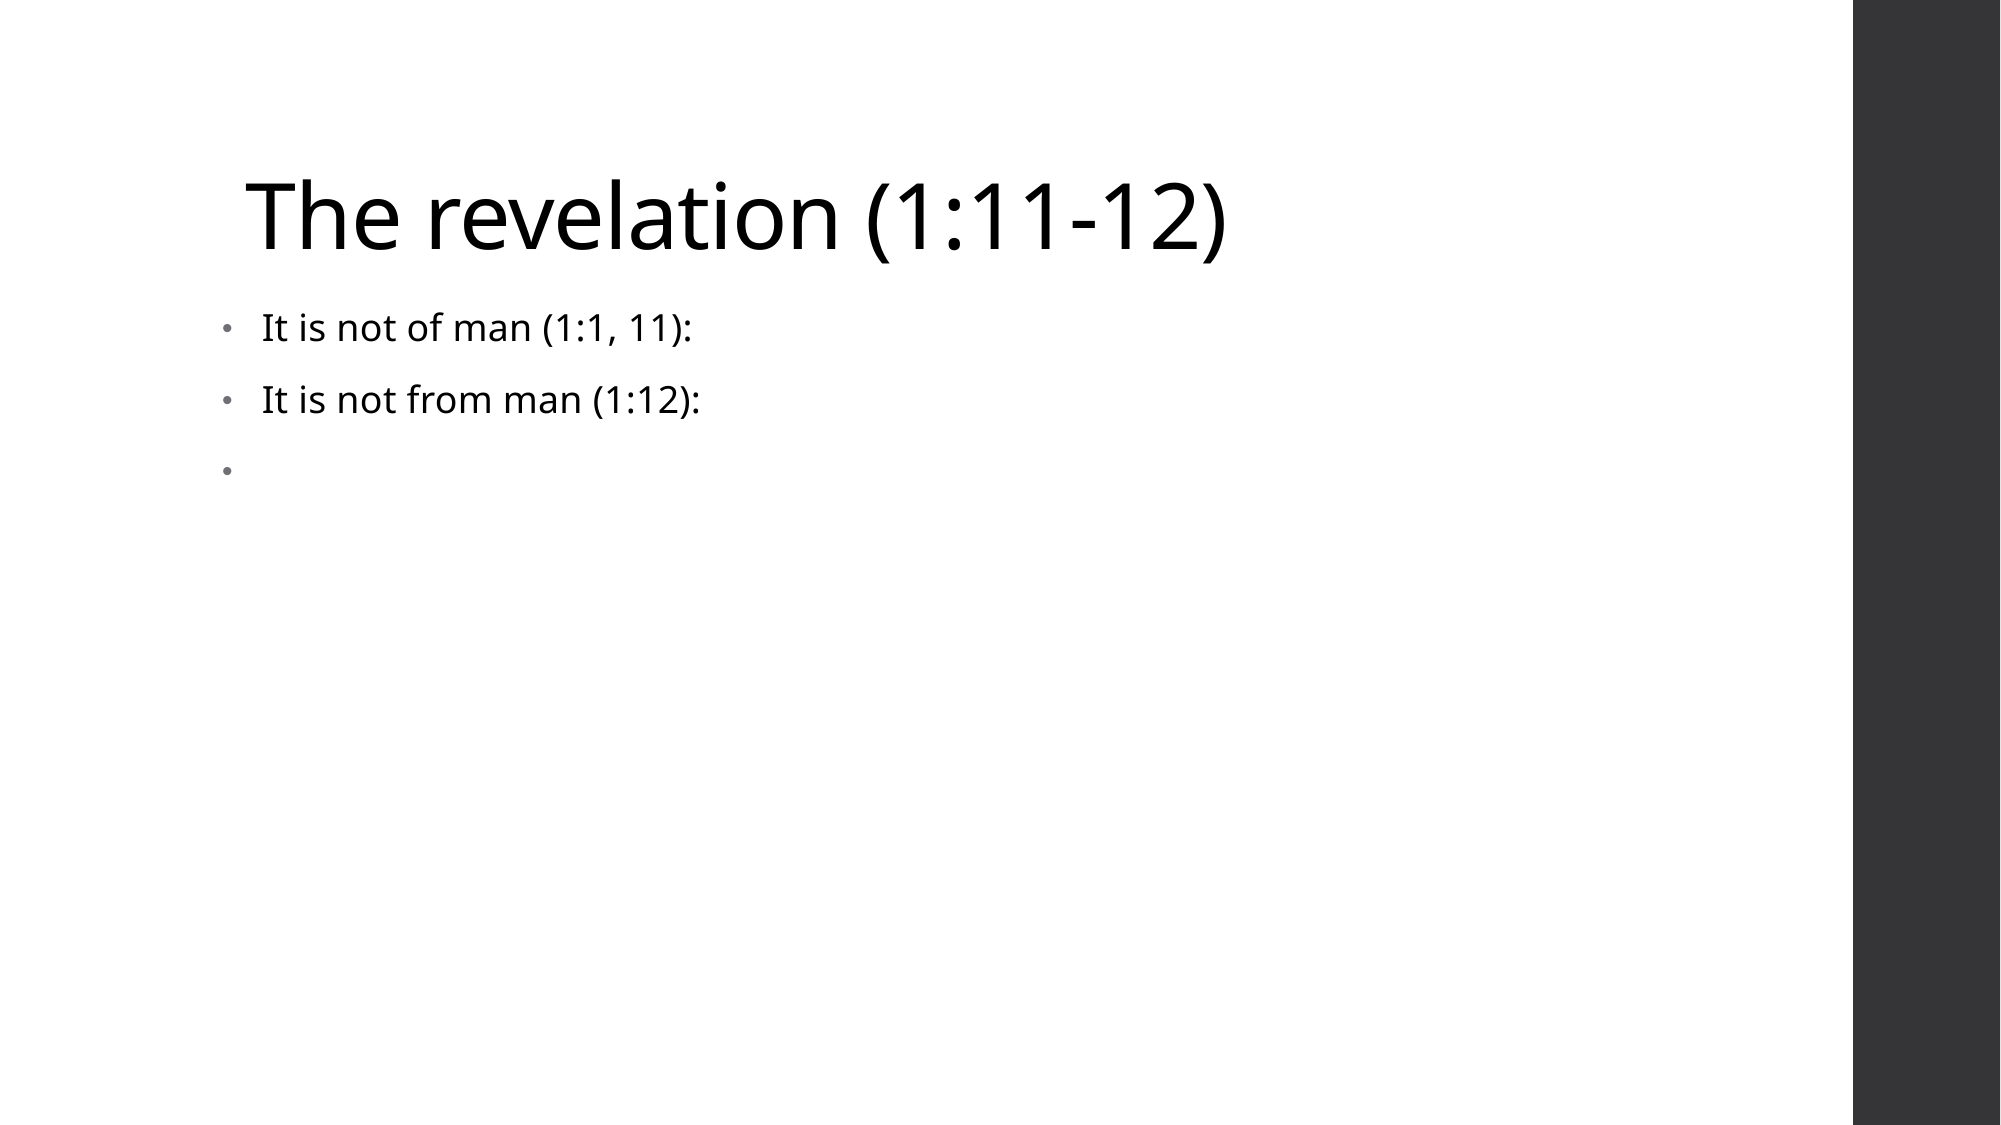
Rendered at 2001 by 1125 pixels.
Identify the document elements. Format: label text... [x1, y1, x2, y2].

list It is not of man (1:1, 11): It is not from man (1:12): [206, 299, 1617, 1014]
title The revelation (1:11-12) [206, 60, 1797, 278]
